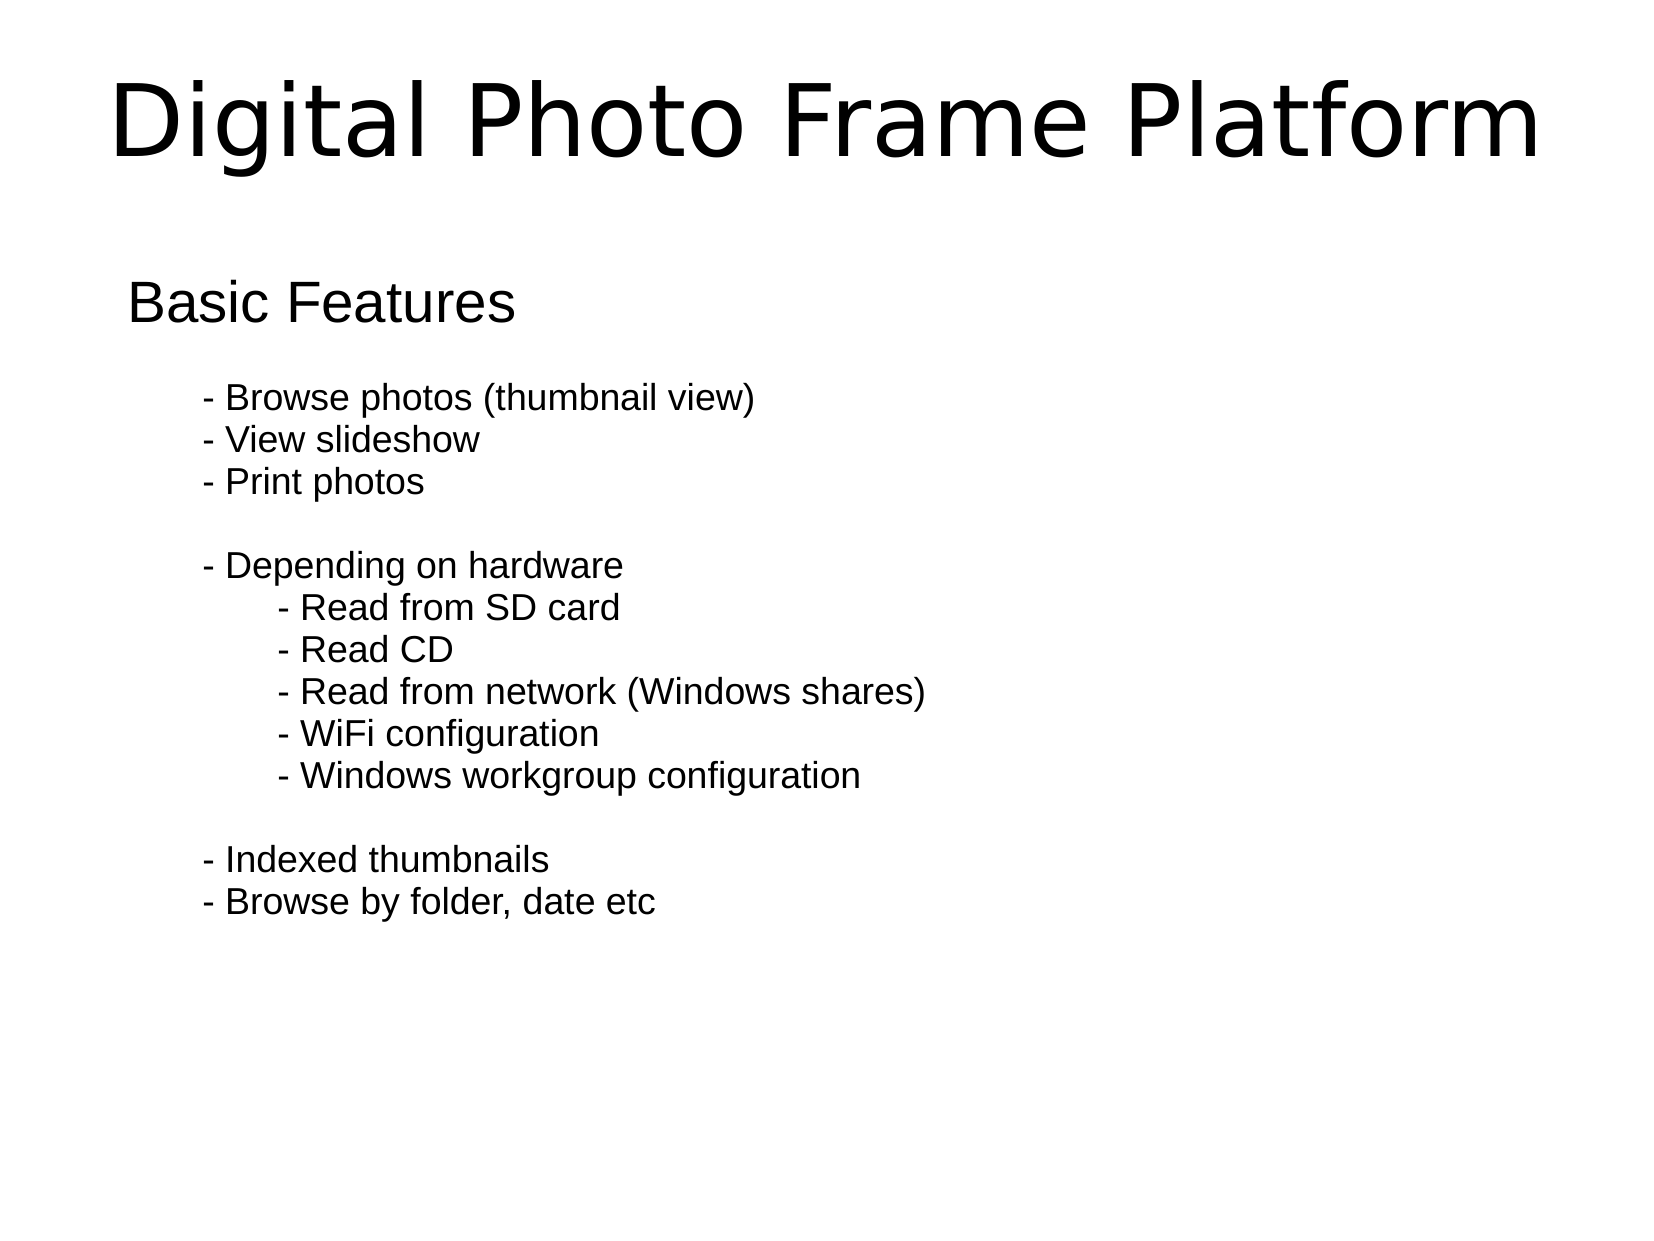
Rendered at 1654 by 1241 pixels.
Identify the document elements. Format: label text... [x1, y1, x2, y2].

text_box Digital Photo Frame Platform [92, 56, 1597, 188]
text_box Basic Features - Browse photos (thumbnail view) - View slideshow - Print photos - Depending on hardware - Read from SD card - Read CD - Read from network (Windows shares) - WiFi configuration - Windows workgroup configuration - Indexed thumbnails - Browse by folder, date etc [112, 262, 1538, 1126]
